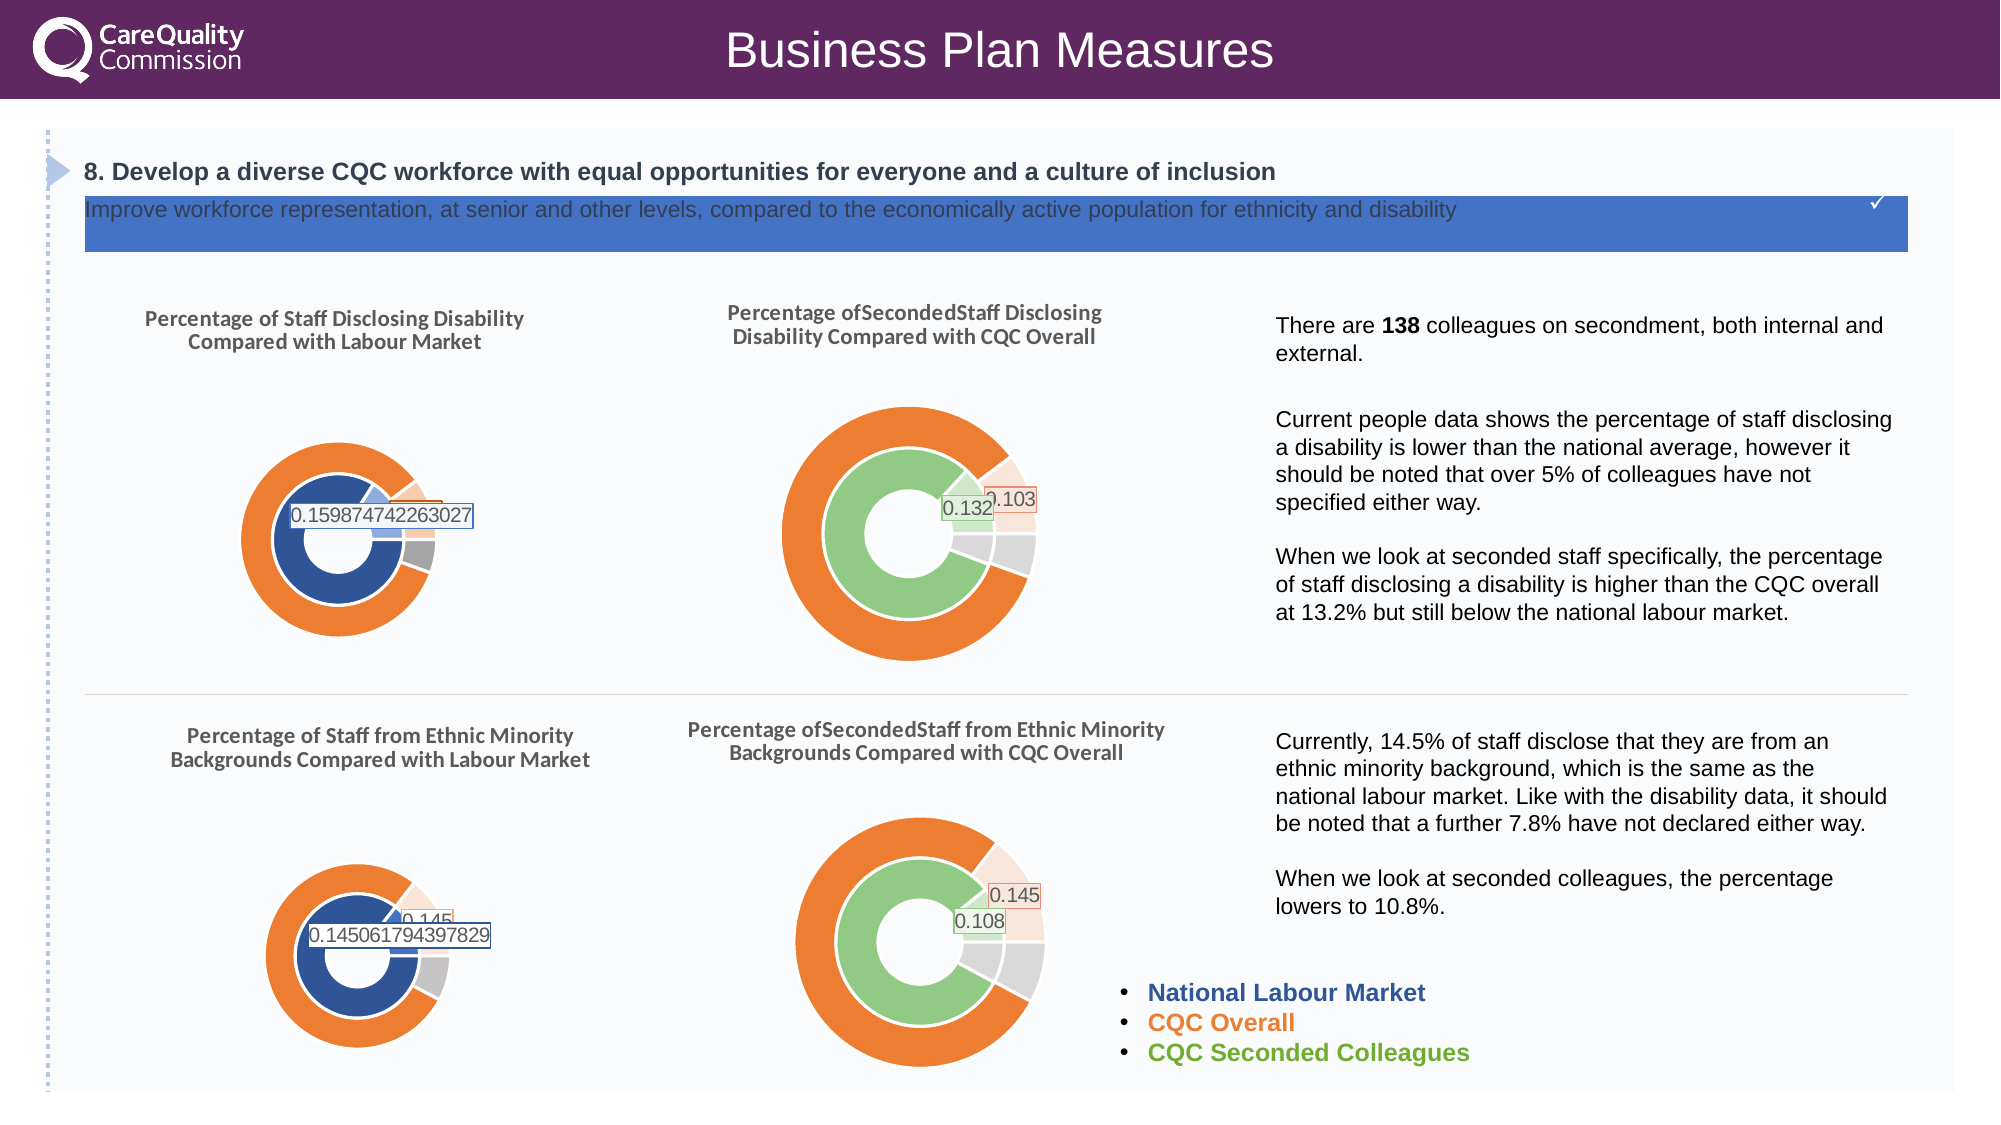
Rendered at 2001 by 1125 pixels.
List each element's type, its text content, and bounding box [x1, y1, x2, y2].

table_header Improve workforce representation, at senior and other levels, compared to the economically active population for ethnicity and disability [85, 196, 1848, 252]
text_box Current people data shows the percentage of staff disclosing a disability is lower than the national average, however it should be noted that over 5% of colleagues have not specified either way. When we look at seconded staff specifically, the percentage of staff disclosing a disability is higher than the CQC overall at 13.2% but still below the national labour market. [1260, 397, 1909, 635]
text_box [47, 128, 1955, 1091]
text_box There are 138 colleagues on secondment, both internal and external. [1260, 303, 1909, 374]
table_header  [1848, 196, 1908, 252]
picture [32, 16, 245, 84]
text_box 8. Develop a diverse CQC workforce with equal opportunities for everyone and a culture of inclusion [69, 147, 1893, 194]
text_box National Labour Market CQC Overall CQC Seconded Colleagues [1261, 969, 1612, 1076]
chart [659, 282, 1193, 684]
text_box Currently, 14.5% of staff disclose that they are from an ethnic minority background, which is the same as the national labour market. Like with the disability data, it should be noted that a further 7.8% have not declared either way. When we look at seconded colleagues, the percentage lowers to 10.8%. [1260, 719, 1909, 929]
chart [84, 280, 653, 693]
text_box [0, 0, 2000, 99]
text_box Business Plan Measures [641, 9, 1358, 86]
chart [109, 694, 1261, 1112]
